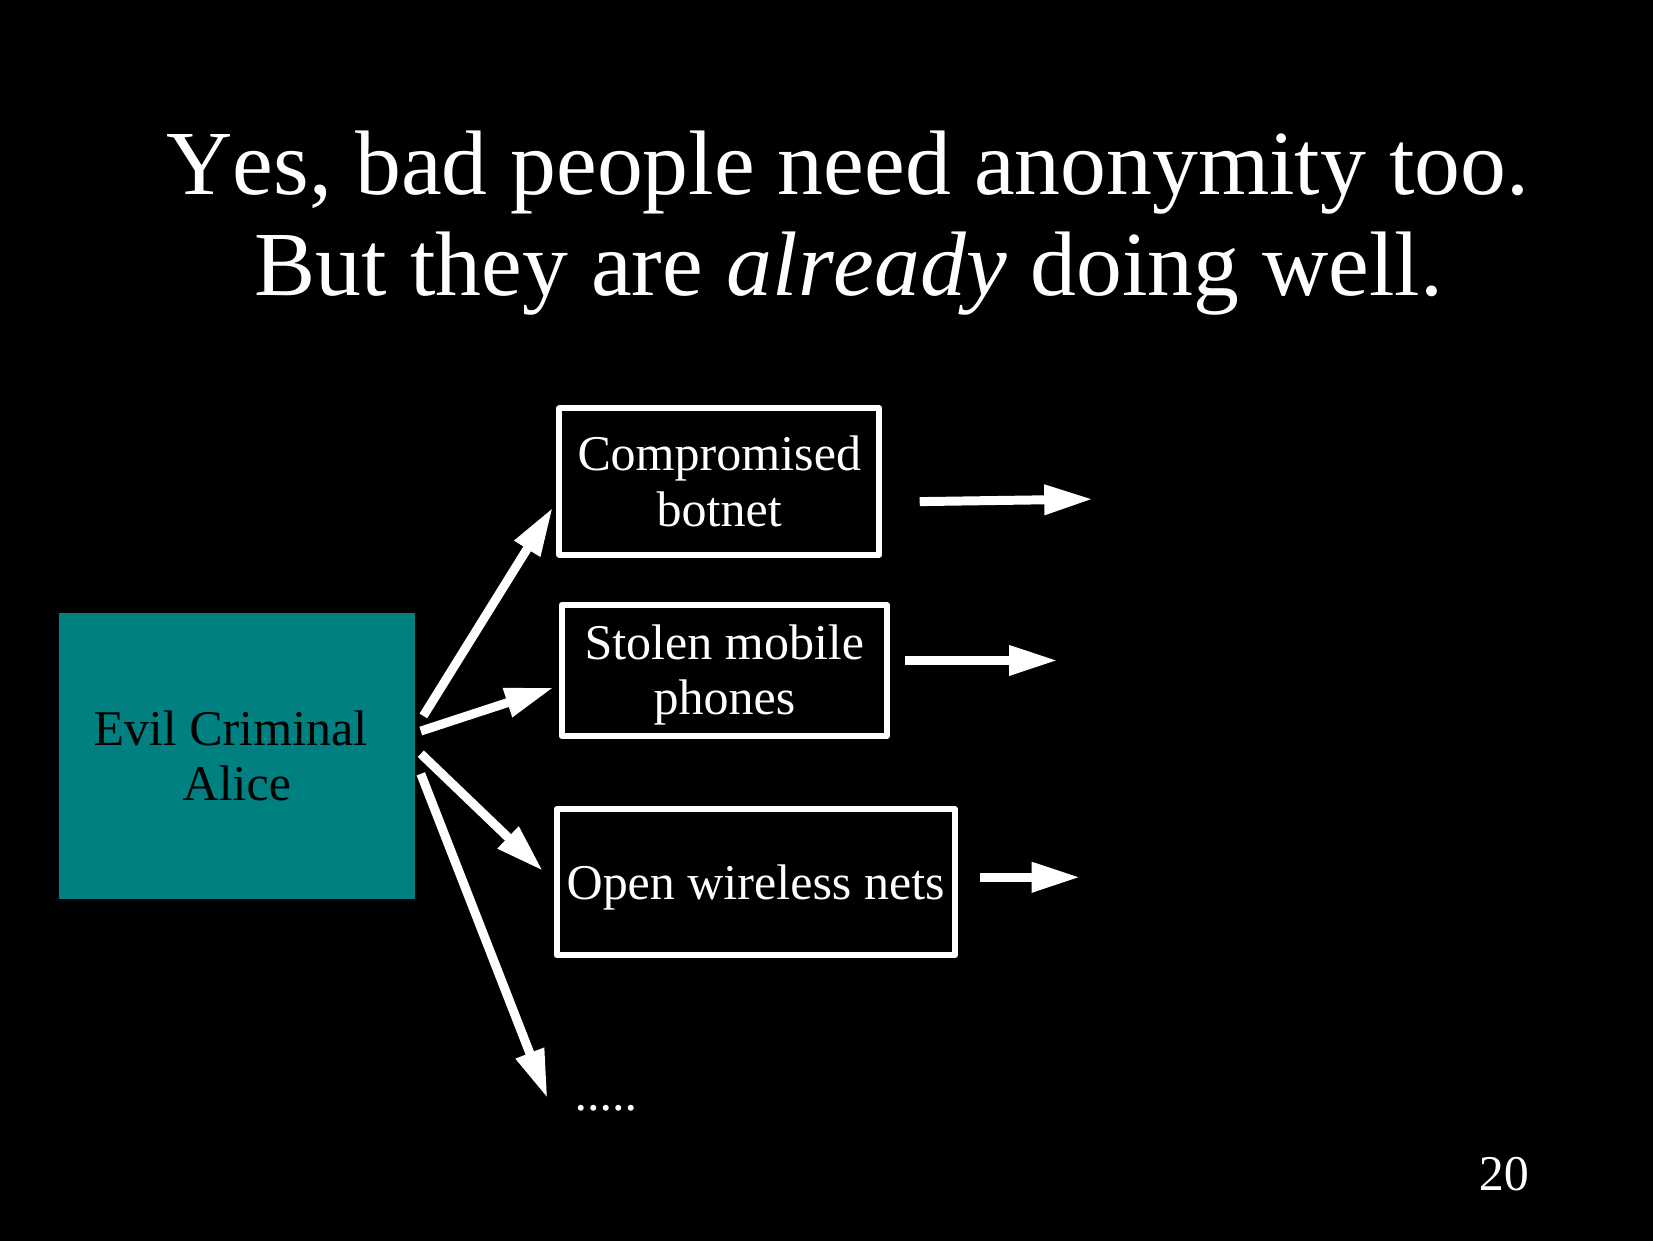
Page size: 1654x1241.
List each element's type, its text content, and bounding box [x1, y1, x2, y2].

text_box [418, 514, 544, 571]
text_box ..... [574, 1066, 638, 1123]
title Yes, bad people need anonymity too. But they are already doing well. [121, 102, 1578, 326]
text_box Open wireless nets [556, 809, 955, 956]
text_box Stolen mobile phones [561, 604, 887, 737]
text_box Compromised botnet [559, 408, 880, 555]
text_box [520, 514, 633, 571]
text_box Evil Criminal Alice [58, 612, 416, 900]
